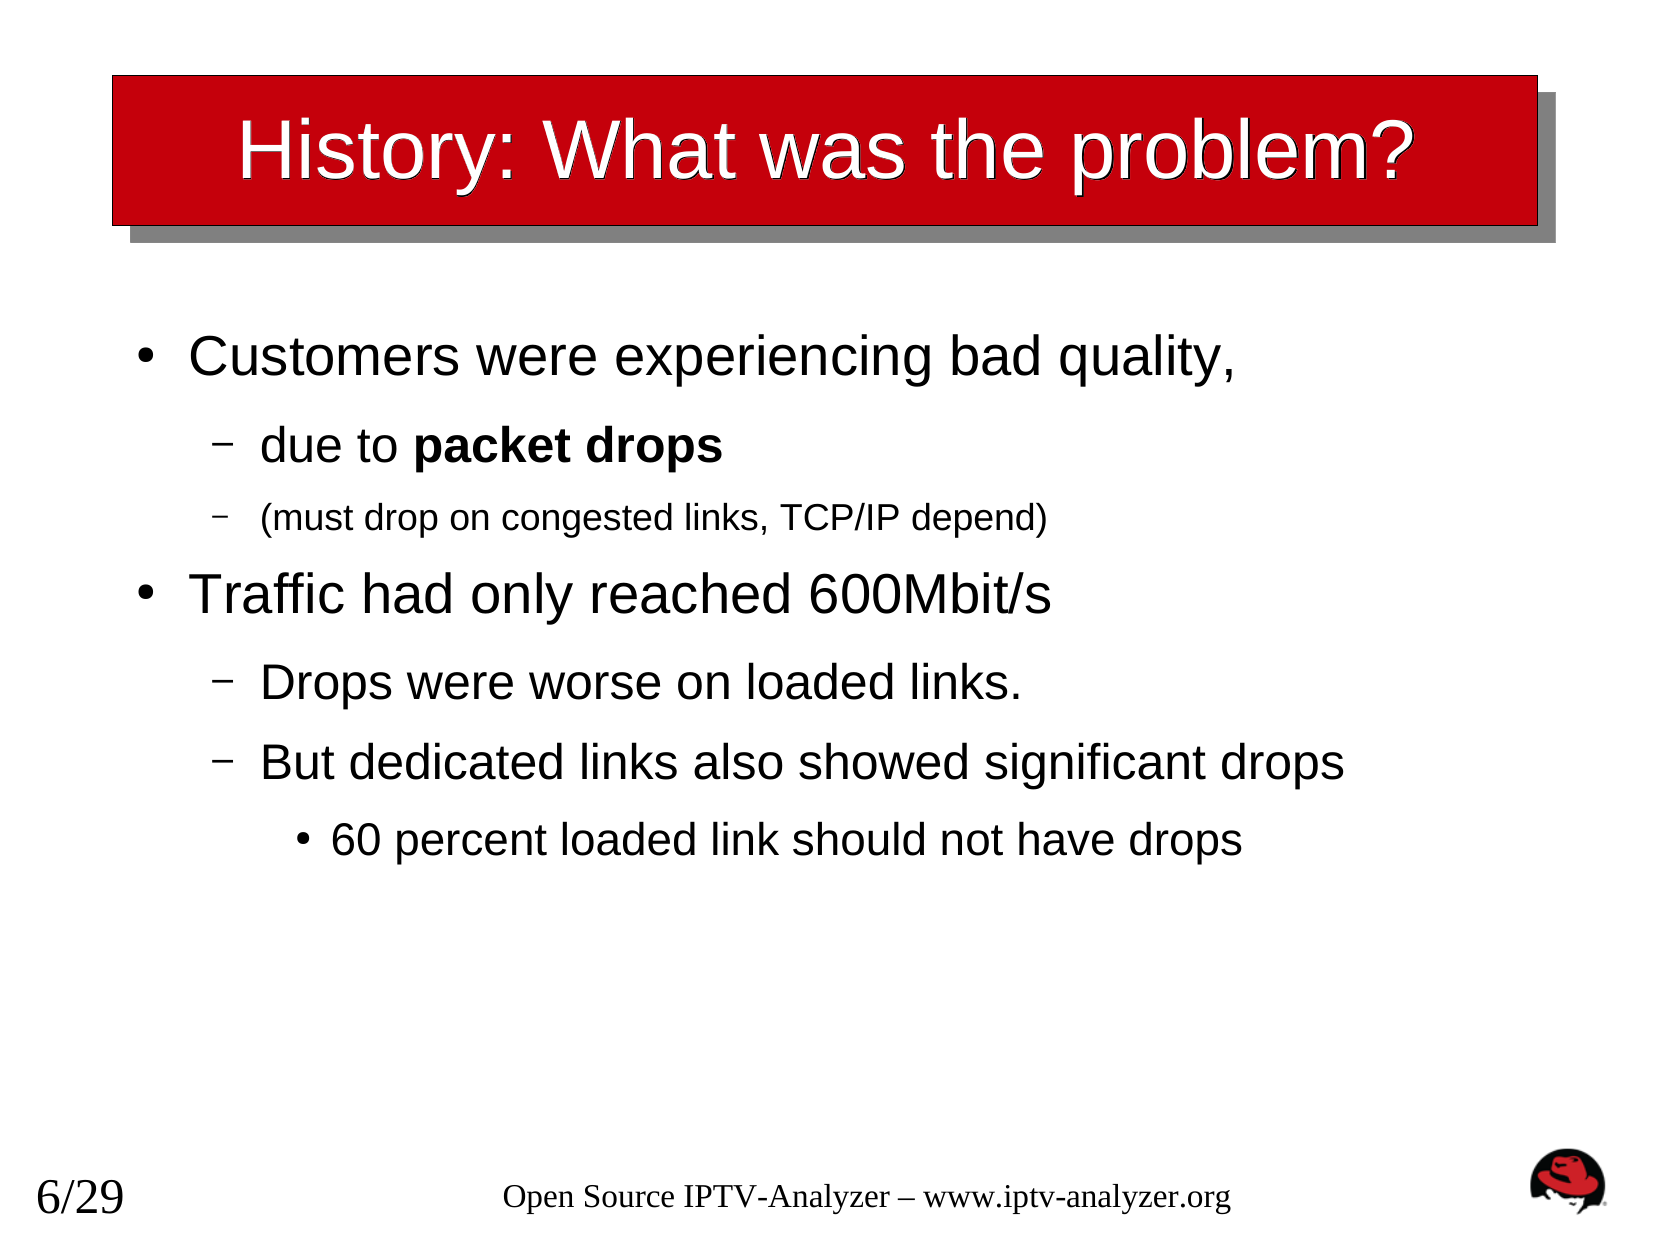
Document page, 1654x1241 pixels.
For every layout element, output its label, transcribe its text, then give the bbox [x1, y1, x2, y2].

list Customers were experiencing bad quality, due to packet drops (must drop on congested links, TCP/IP depend) Traffic had only reached 600Mbit/s Drops were worse on loaded links. But dedicated links also showed significant drops 60 percent loaded link should not have drops [118, 324, 1544, 1093]
picture [1529, 1146, 1613, 1224]
title History: What was the problem? [116, 75, 1538, 226]
